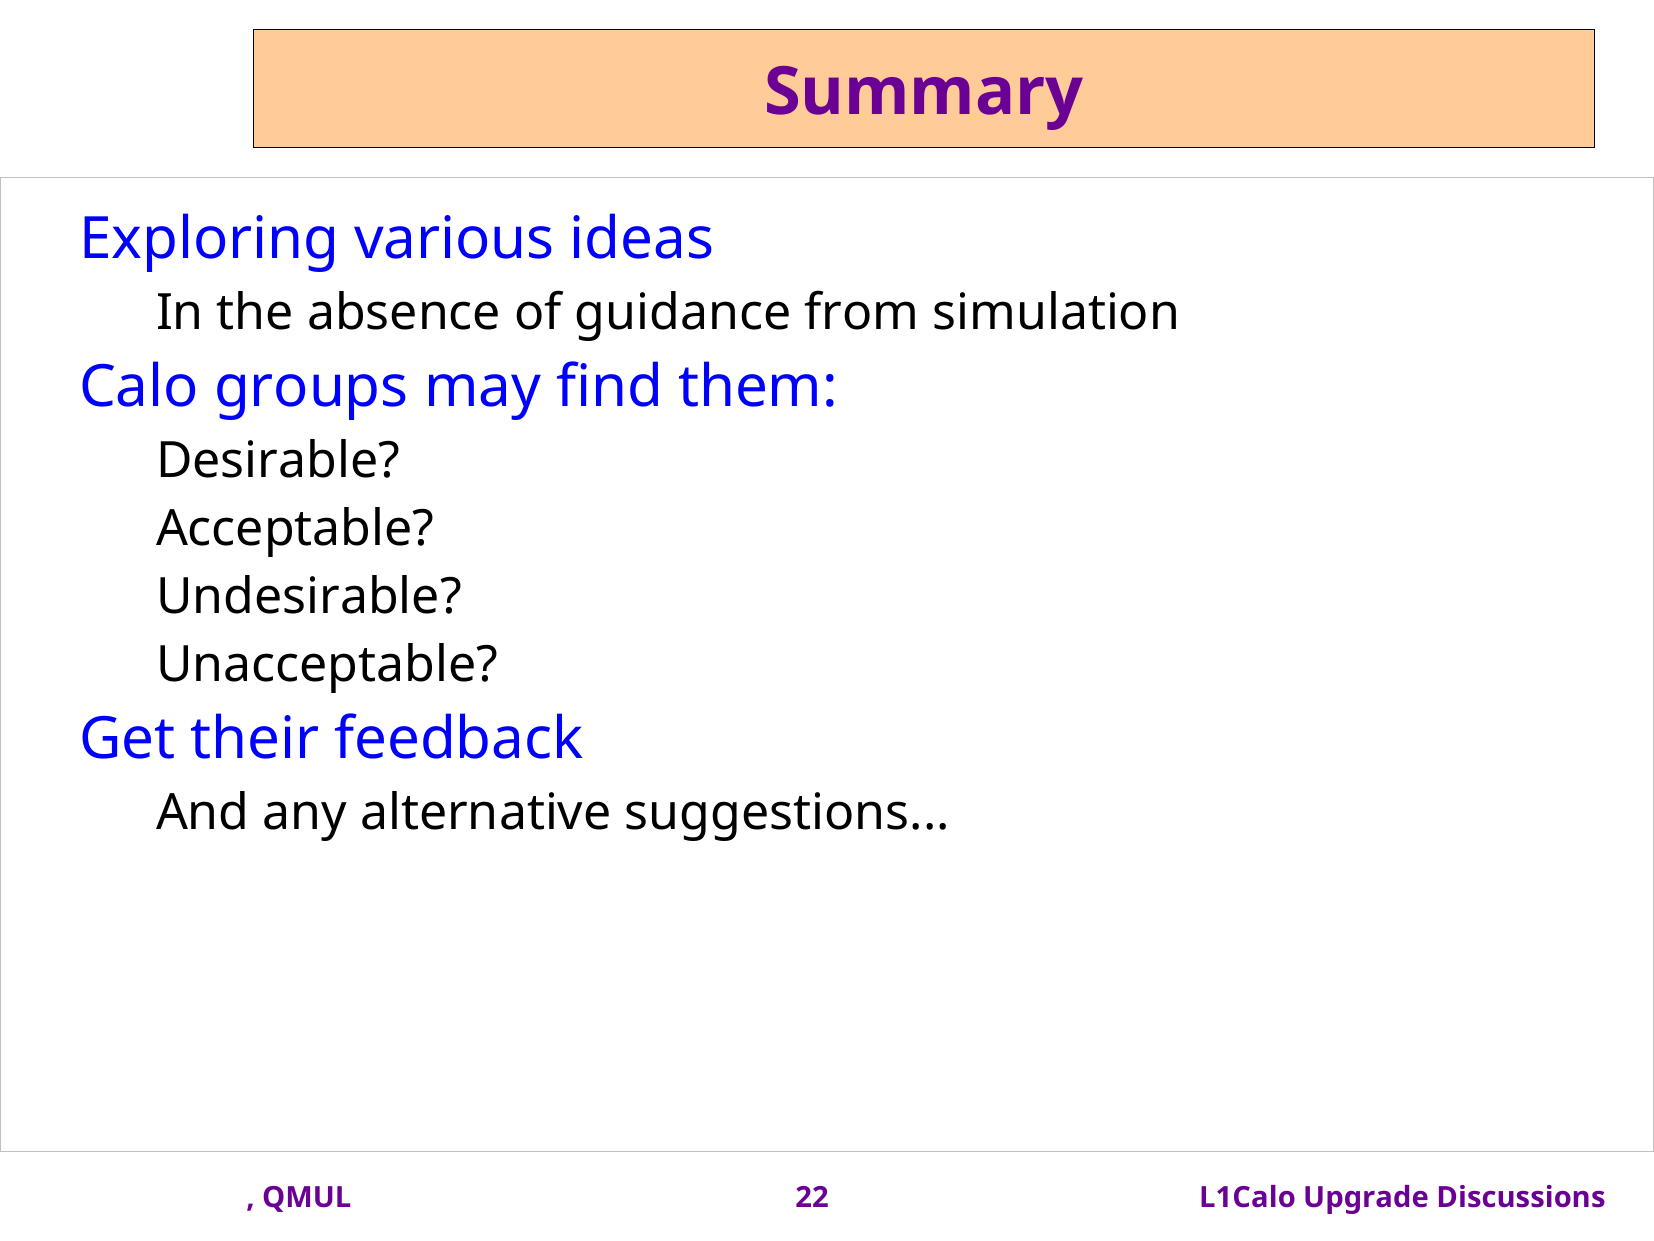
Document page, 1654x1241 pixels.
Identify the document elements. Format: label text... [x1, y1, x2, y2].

title Summary [253, 29, 1595, 148]
list Exploring various ideas In the absence of guidance from simulation Calo groups may find them: Desirable? Acceptable? Undesirable? Unacceptable? Get their feedback And any alternative suggestions... [61, 196, 1605, 1117]
